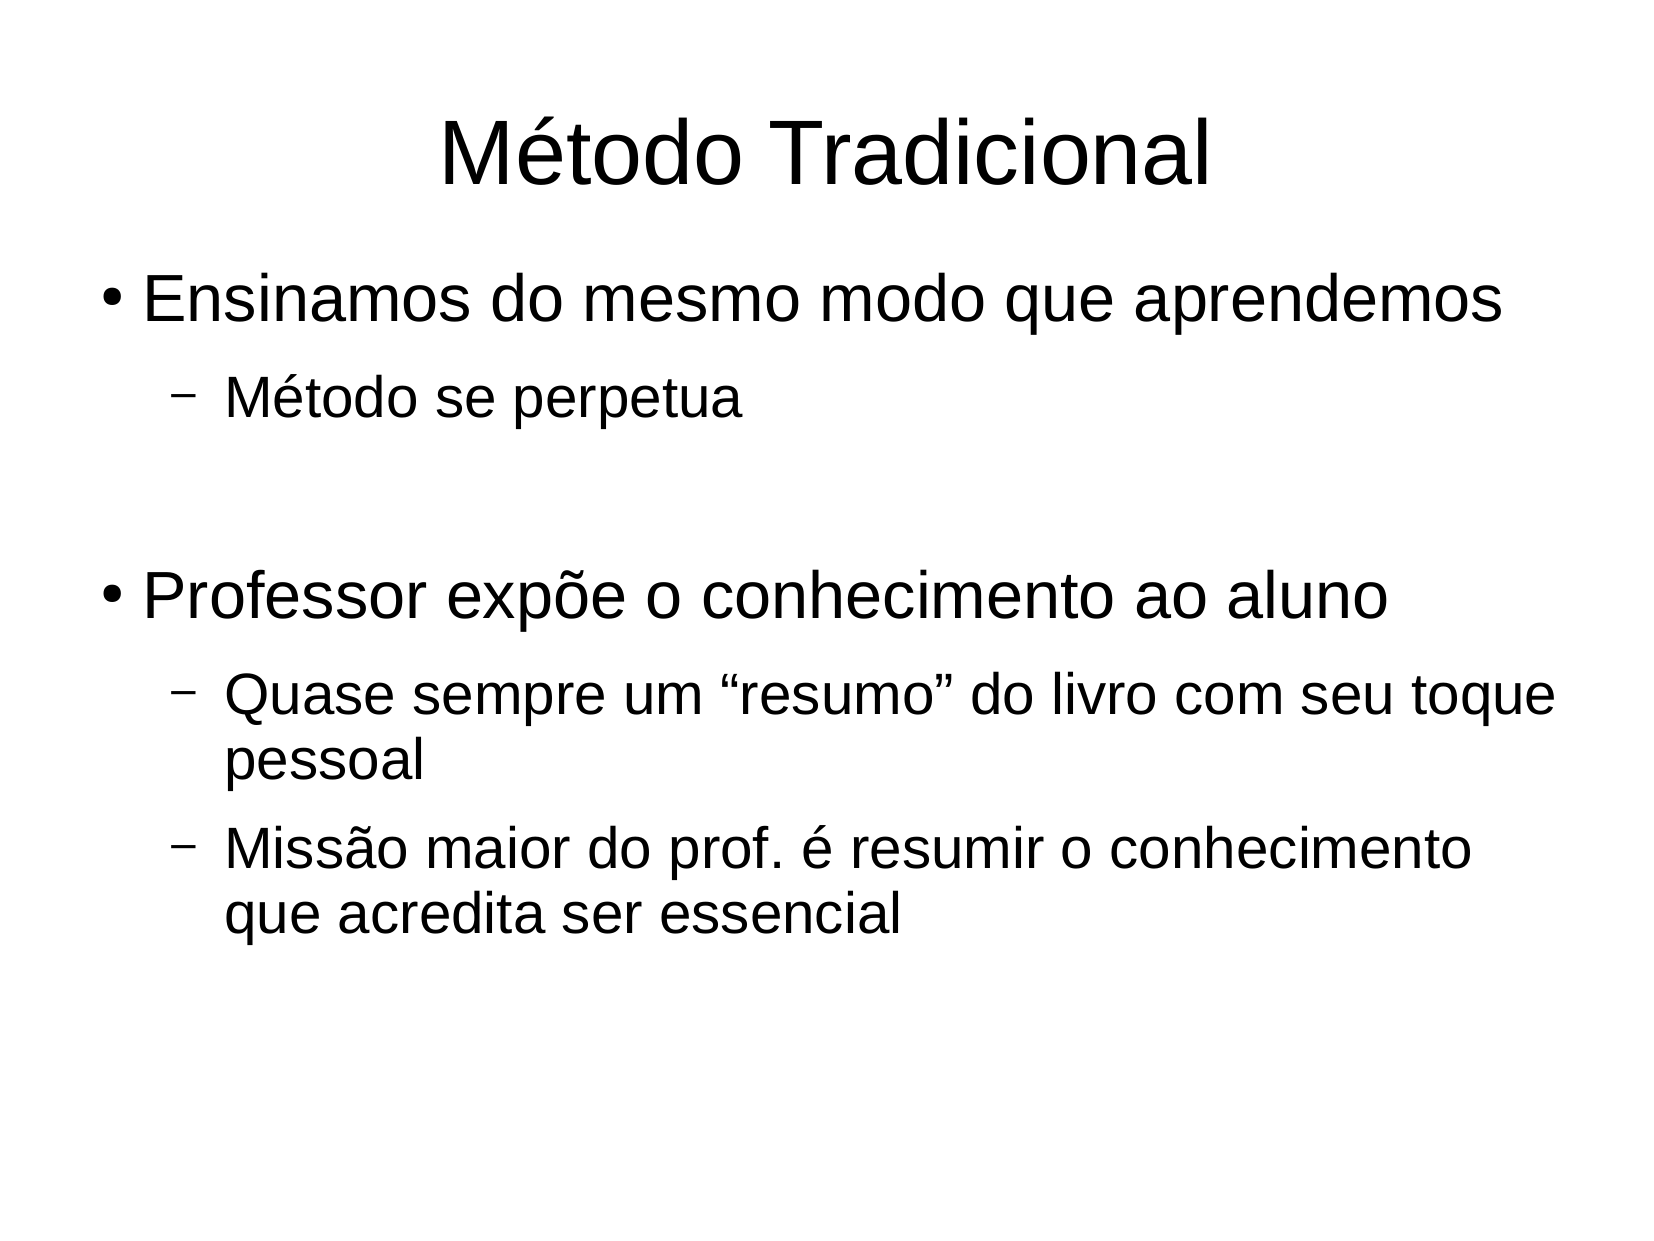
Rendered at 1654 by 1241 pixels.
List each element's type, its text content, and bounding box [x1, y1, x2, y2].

title Método Tradicional [82, 49, 1571, 257]
list Ensinamos do mesmo modo que aprendemos Método se perpetua Professor expõe o conhecimento ao aluno Quase sempre um “resumo” do livro com seu toque pessoal Missão maior do prof. é resumir o conhecimento que acredita ser essencial [82, 260, 1571, 1188]
